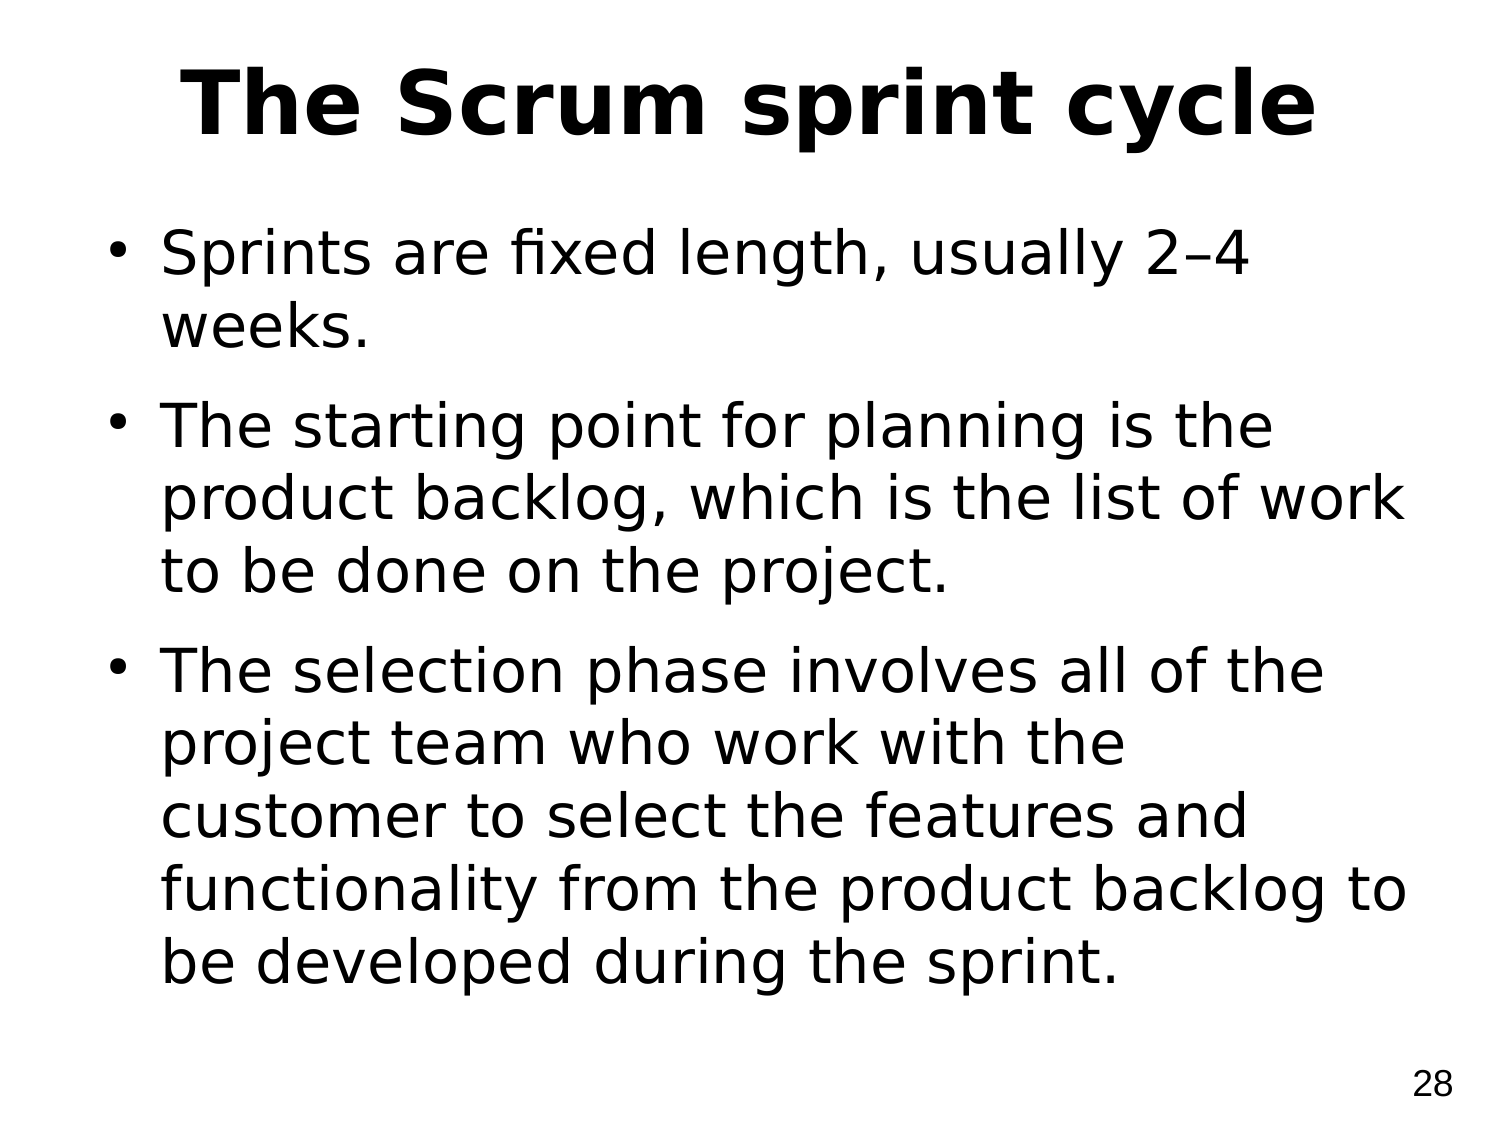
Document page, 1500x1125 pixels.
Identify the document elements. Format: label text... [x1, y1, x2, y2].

title The Scrum sprint cycle [75, 33, 1425, 166]
list Sprints are fixed length, usually 2–4 weeks. The starting point for planning is the product backlog, which is the list of work to be done on the project. The selection phase involves all of the project team who work with the customer to select the features and functionality from the product backlog to be developed during the sprint. [75, 206, 1425, 1063]
